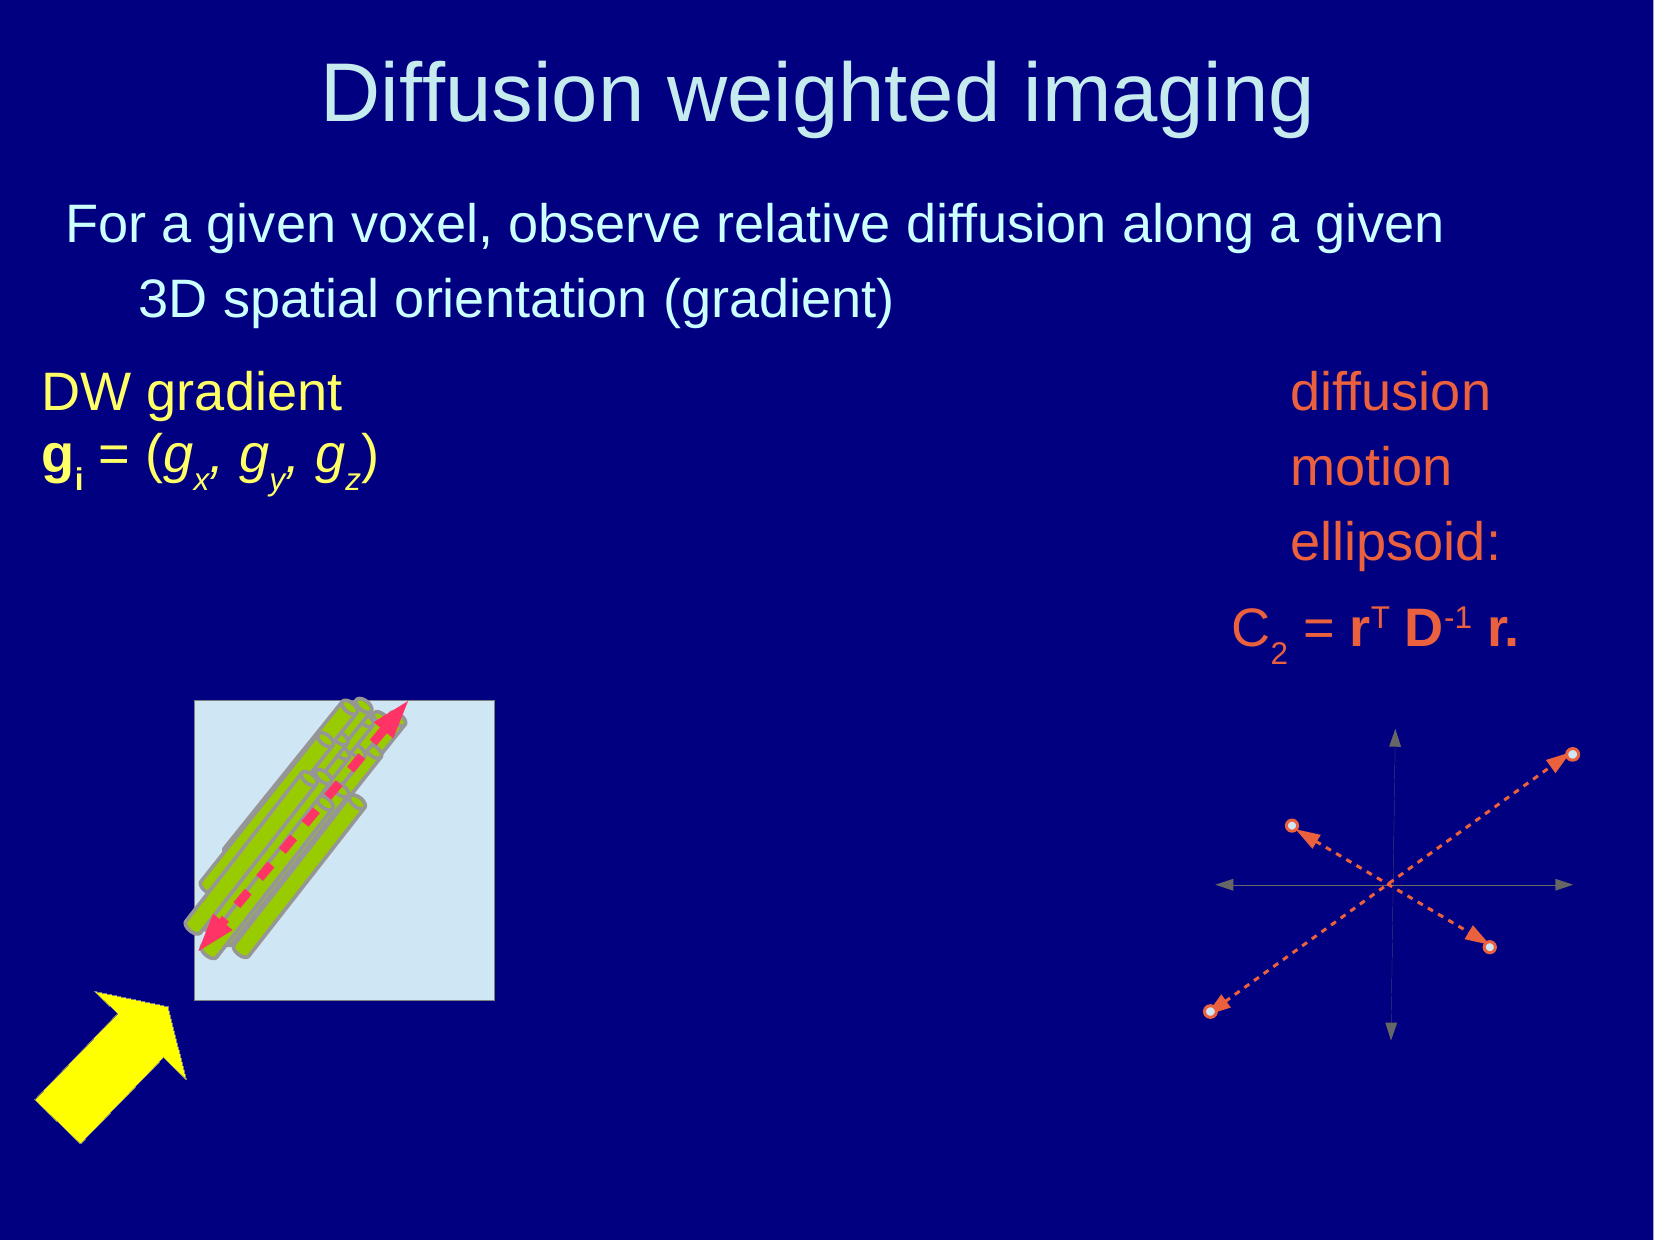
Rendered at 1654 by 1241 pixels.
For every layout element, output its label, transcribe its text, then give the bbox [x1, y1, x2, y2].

text_box [185, 698, 495, 1001]
text_box [1286, 820, 1298, 832]
title Diffusion weighted imaging [0, 12, 1636, 163]
text_box DW gradient gi = (gx, gy, gz) [26, 339, 395, 505]
text_box For a given voxel, observe relative diffusion along a given 3D spatial orientation (gradient) [50, 171, 1477, 337]
text_box [1204, 1005, 1217, 1018]
text_box [1484, 941, 1496, 953]
text_box [1566, 748, 1579, 761]
text_box [34, 991, 187, 1144]
text_box C2 = rT D-1 r. [1216, 590, 1536, 684]
text_box diffusion motion ellipsoid: [1275, 339, 1522, 580]
